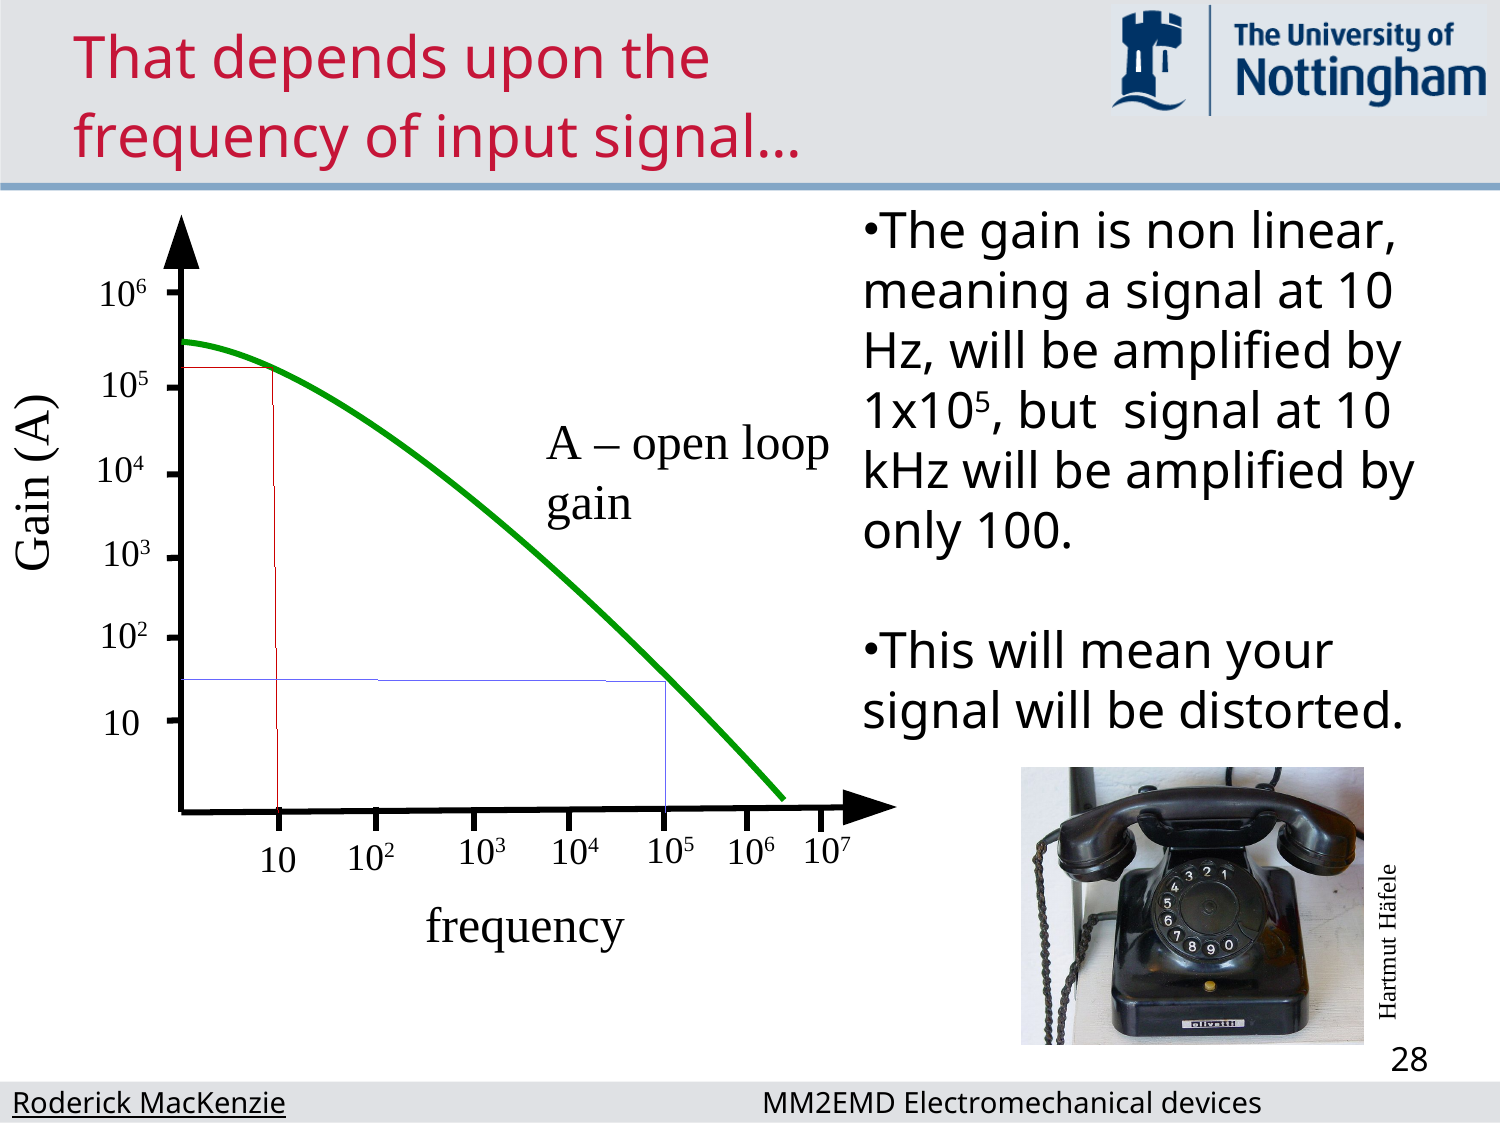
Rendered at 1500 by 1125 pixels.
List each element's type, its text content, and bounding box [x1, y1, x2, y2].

picture [1111, 4, 1487, 116]
text_box 103 [442, 819, 521, 880]
text_box 10 [244, 827, 312, 888]
text_box 102 [331, 825, 411, 886]
text_box 102 [84, 603, 163, 664]
text_box 106 [711, 819, 790, 880]
text_box frequency [410, 885, 641, 960]
text_box 104 [535, 819, 615, 880]
text_box Gain (A) [0, 378, 67, 588]
text_box 107 [787, 818, 866, 879]
title That depends upon the frequency of input signal... [59, 20, 942, 172]
text_box 104 [80, 438, 160, 498]
text_box 105 [631, 819, 710, 879]
text_box Hartmut Häfele [1363, 693, 1439, 1036]
text_box <number> [1375, 1030, 1500, 1101]
text_box 103 [87, 522, 166, 582]
text_box 105 [85, 352, 164, 413]
text_box A – open loop gain [531, 401, 847, 537]
text_box 10 [87, 690, 156, 751]
picture [1021, 767, 1364, 1045]
text_box The gain is non linear, meaning a signal at 10 Hz, will be amplified by 1x105, but signal at 10 kHz will be amplified by only 100. This will mean your signal will be distorted. [847, 191, 1495, 866]
text_box 106 [83, 261, 162, 321]
